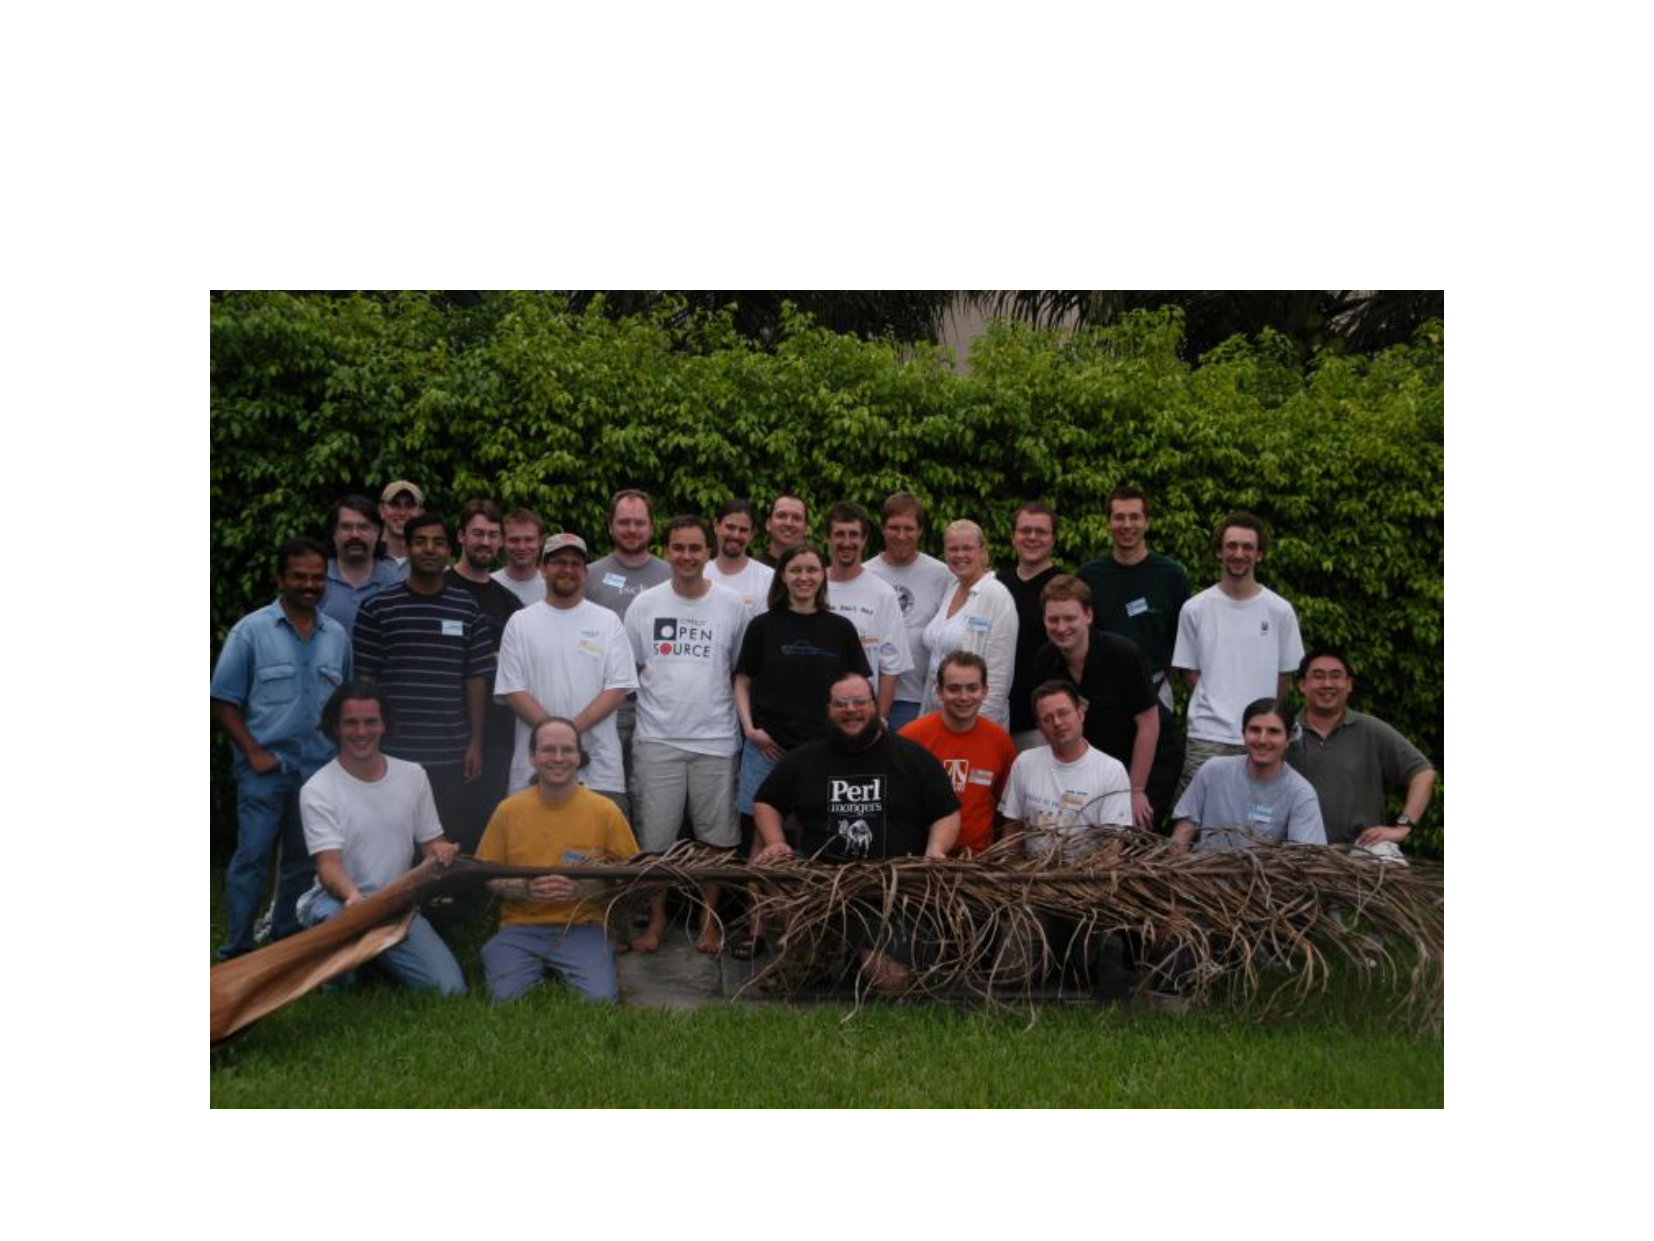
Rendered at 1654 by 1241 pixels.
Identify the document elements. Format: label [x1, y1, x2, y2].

picture [210, 290, 1444, 1109]
